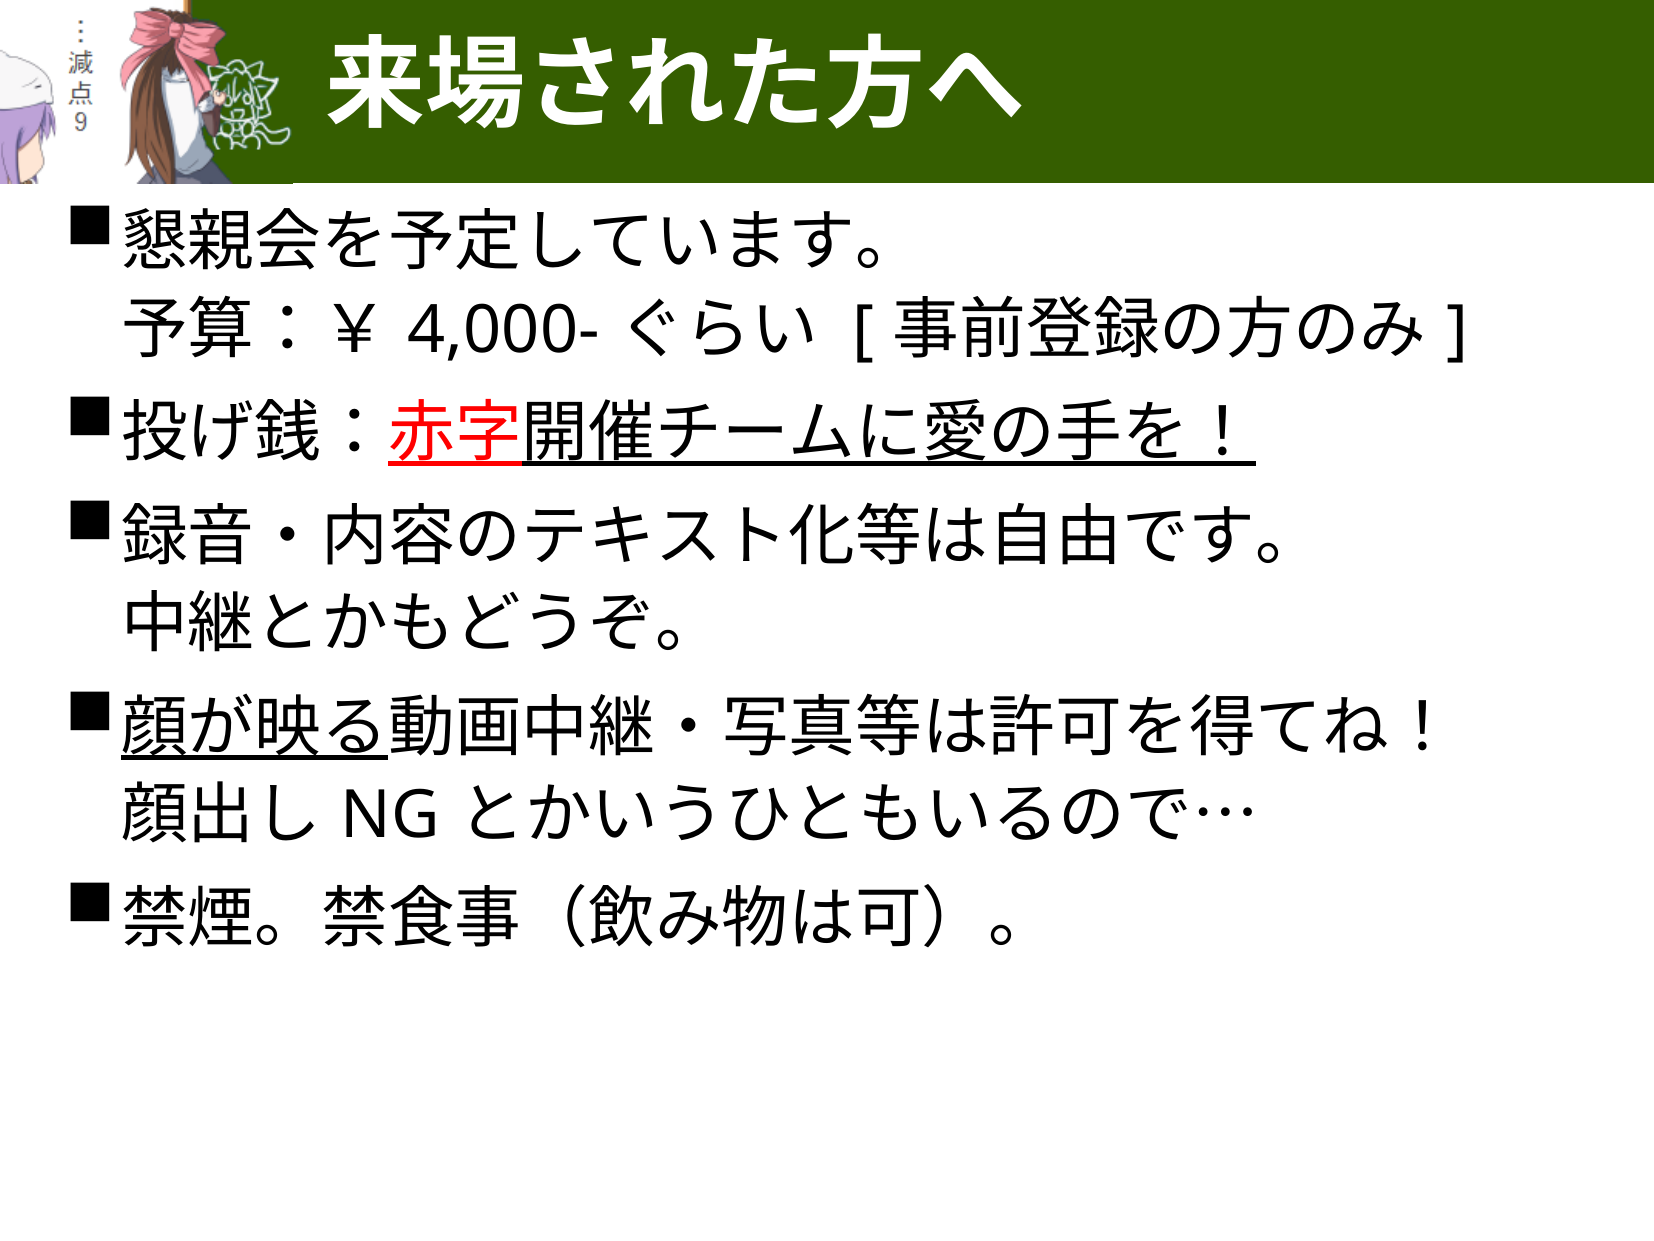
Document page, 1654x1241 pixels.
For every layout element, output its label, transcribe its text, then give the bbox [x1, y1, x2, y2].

list 懇親会を予定しています。 予算：￥4,000-ぐらい [事前登録の方のみ] 投げ銭：赤字開催チームに愛の手を！ 録音・内容のテキスト化等は自由です。 中継とかもどうぞ。 顔が映る動画中継・写真等は許可を得てね！ 顔出しNGとかいうひともいるので… 禁煙。禁食事（飲み物は可）。 [65, 195, 1595, 985]
picture [0, 0, 293, 184]
title 来場された方へ [325, 0, 1654, 168]
